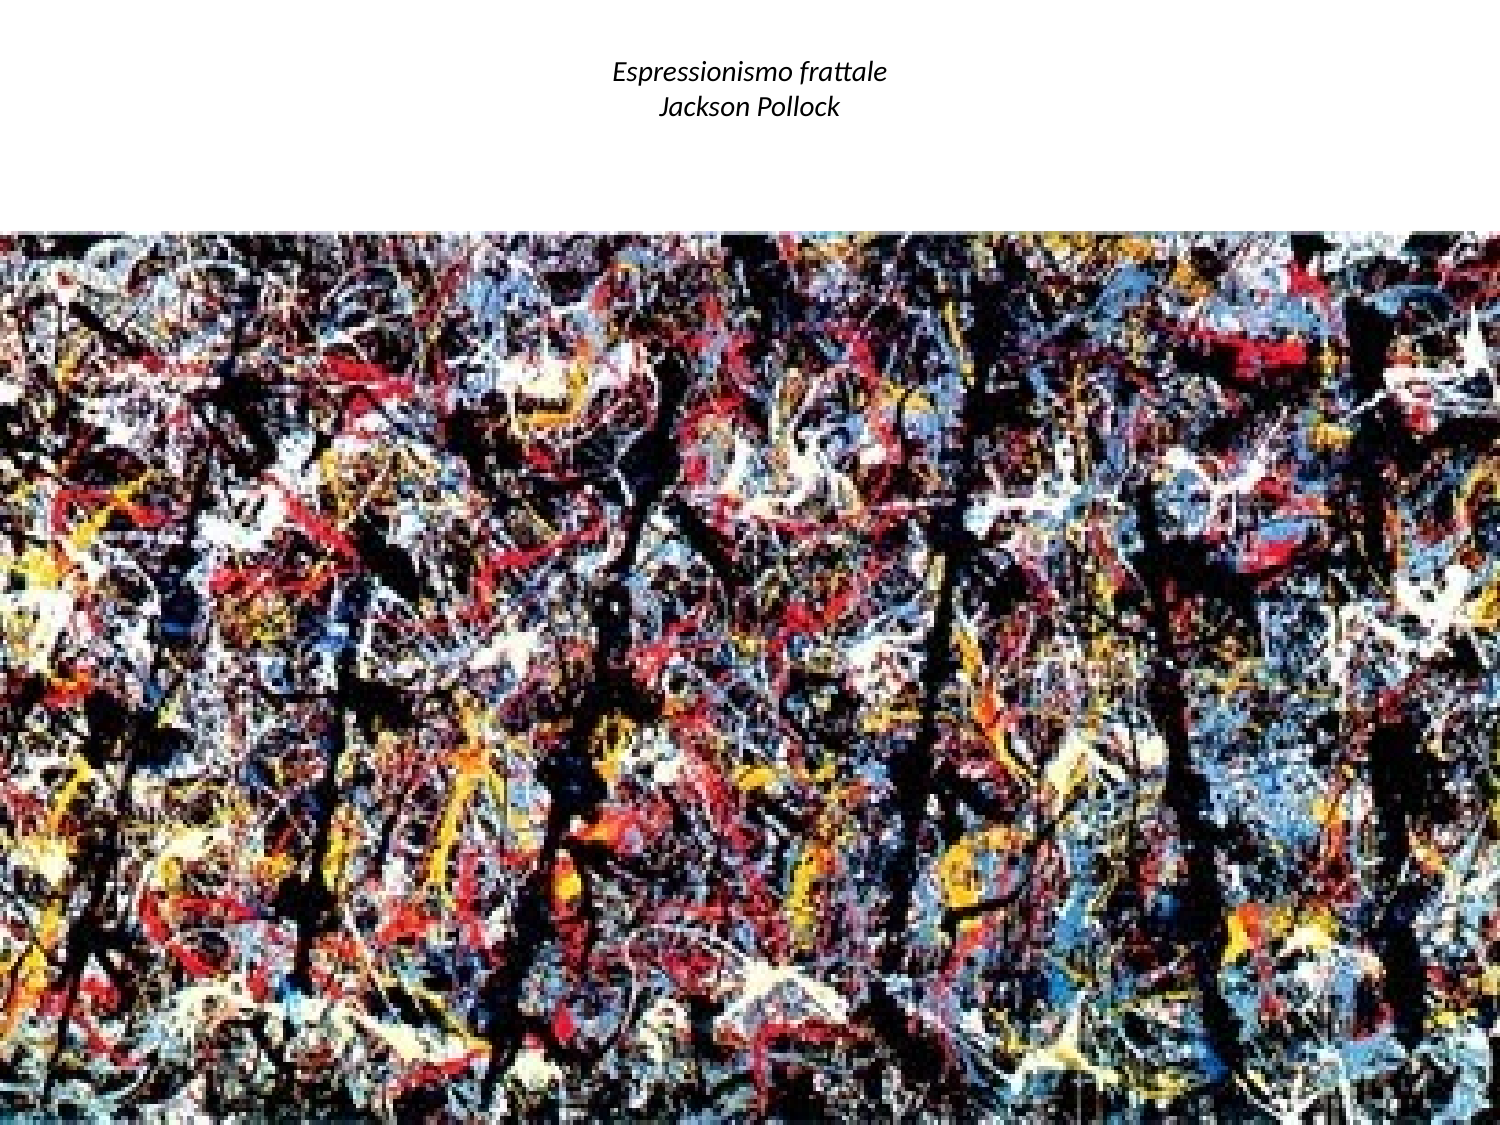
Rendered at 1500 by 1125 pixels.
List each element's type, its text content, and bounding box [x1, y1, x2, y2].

picture [0, 231, 1500, 1125]
title Espressionismo frattale Jackson Pollock [75, 45, 1425, 231]
